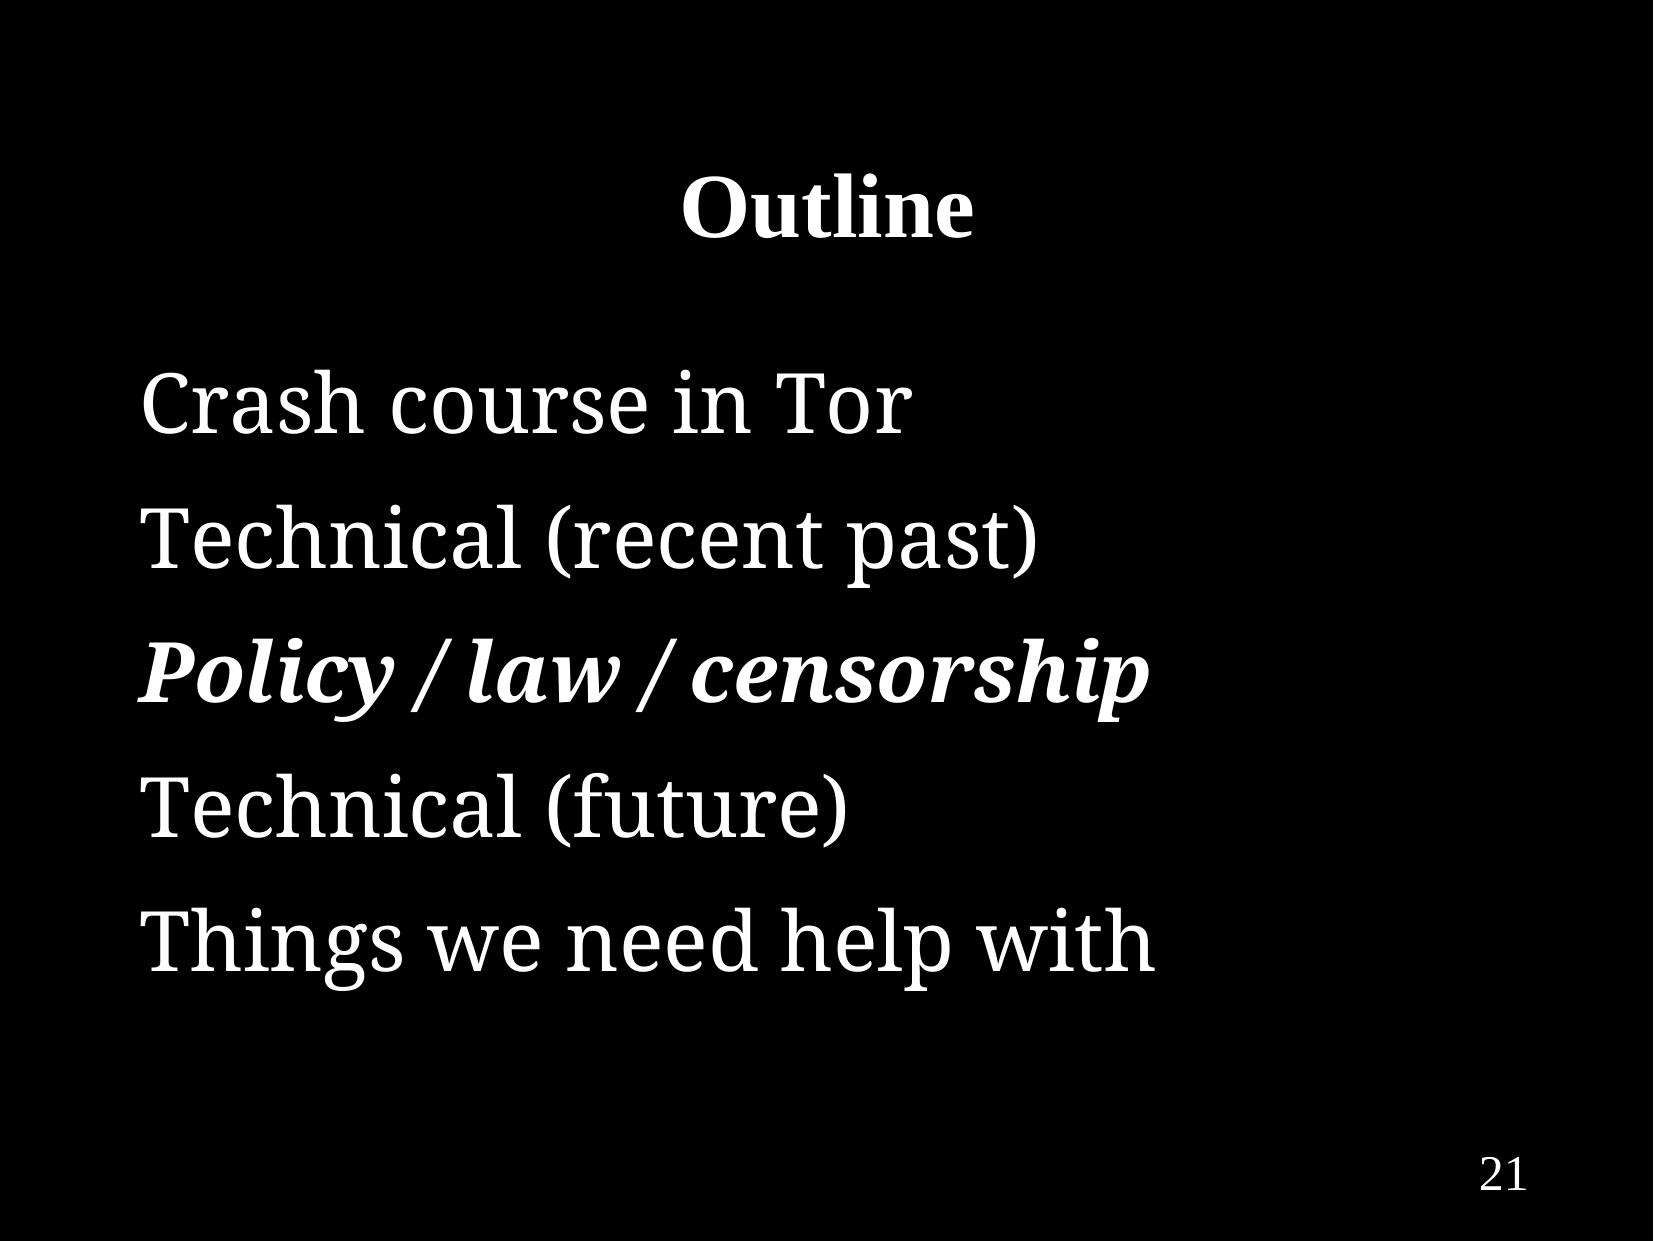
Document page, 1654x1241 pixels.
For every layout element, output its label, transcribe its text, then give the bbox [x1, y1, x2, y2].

list Crash course in Tor Technical (recent past) Policy / law / censorship Technical (future) Things we need help with [121, 344, 1534, 1127]
title Outline [121, 102, 1534, 311]
